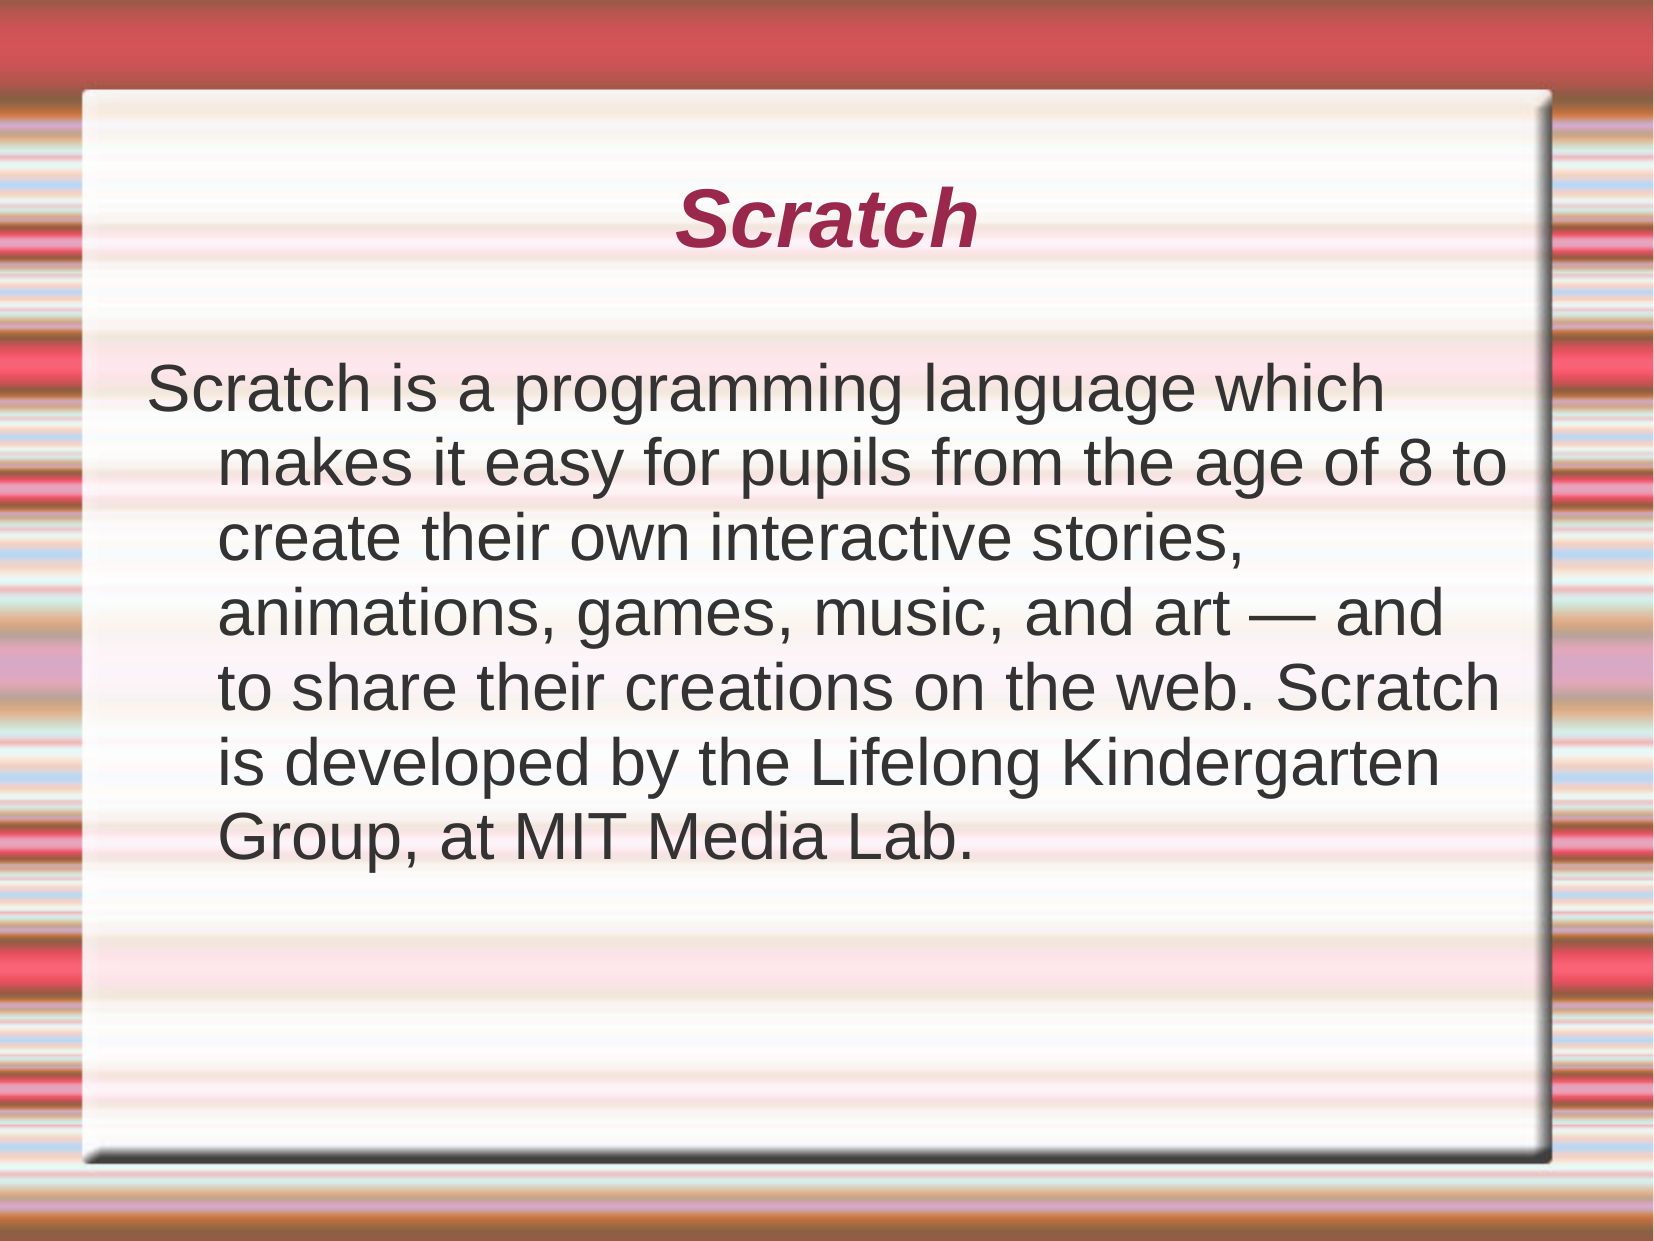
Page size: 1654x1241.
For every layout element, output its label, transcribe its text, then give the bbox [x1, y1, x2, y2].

title Scratch [121, 114, 1534, 322]
list Scratch is a programming language which makes it easy for pupils from the age of 8 to create their own interactive stories, animations, games, music, and art — and to share their creations on the web. Scratch is developed by the Lifelong Kindergarten Group, at MIT Media Lab. [134, 350, 1516, 1133]
picture [0, 0, 1654, 1241]
